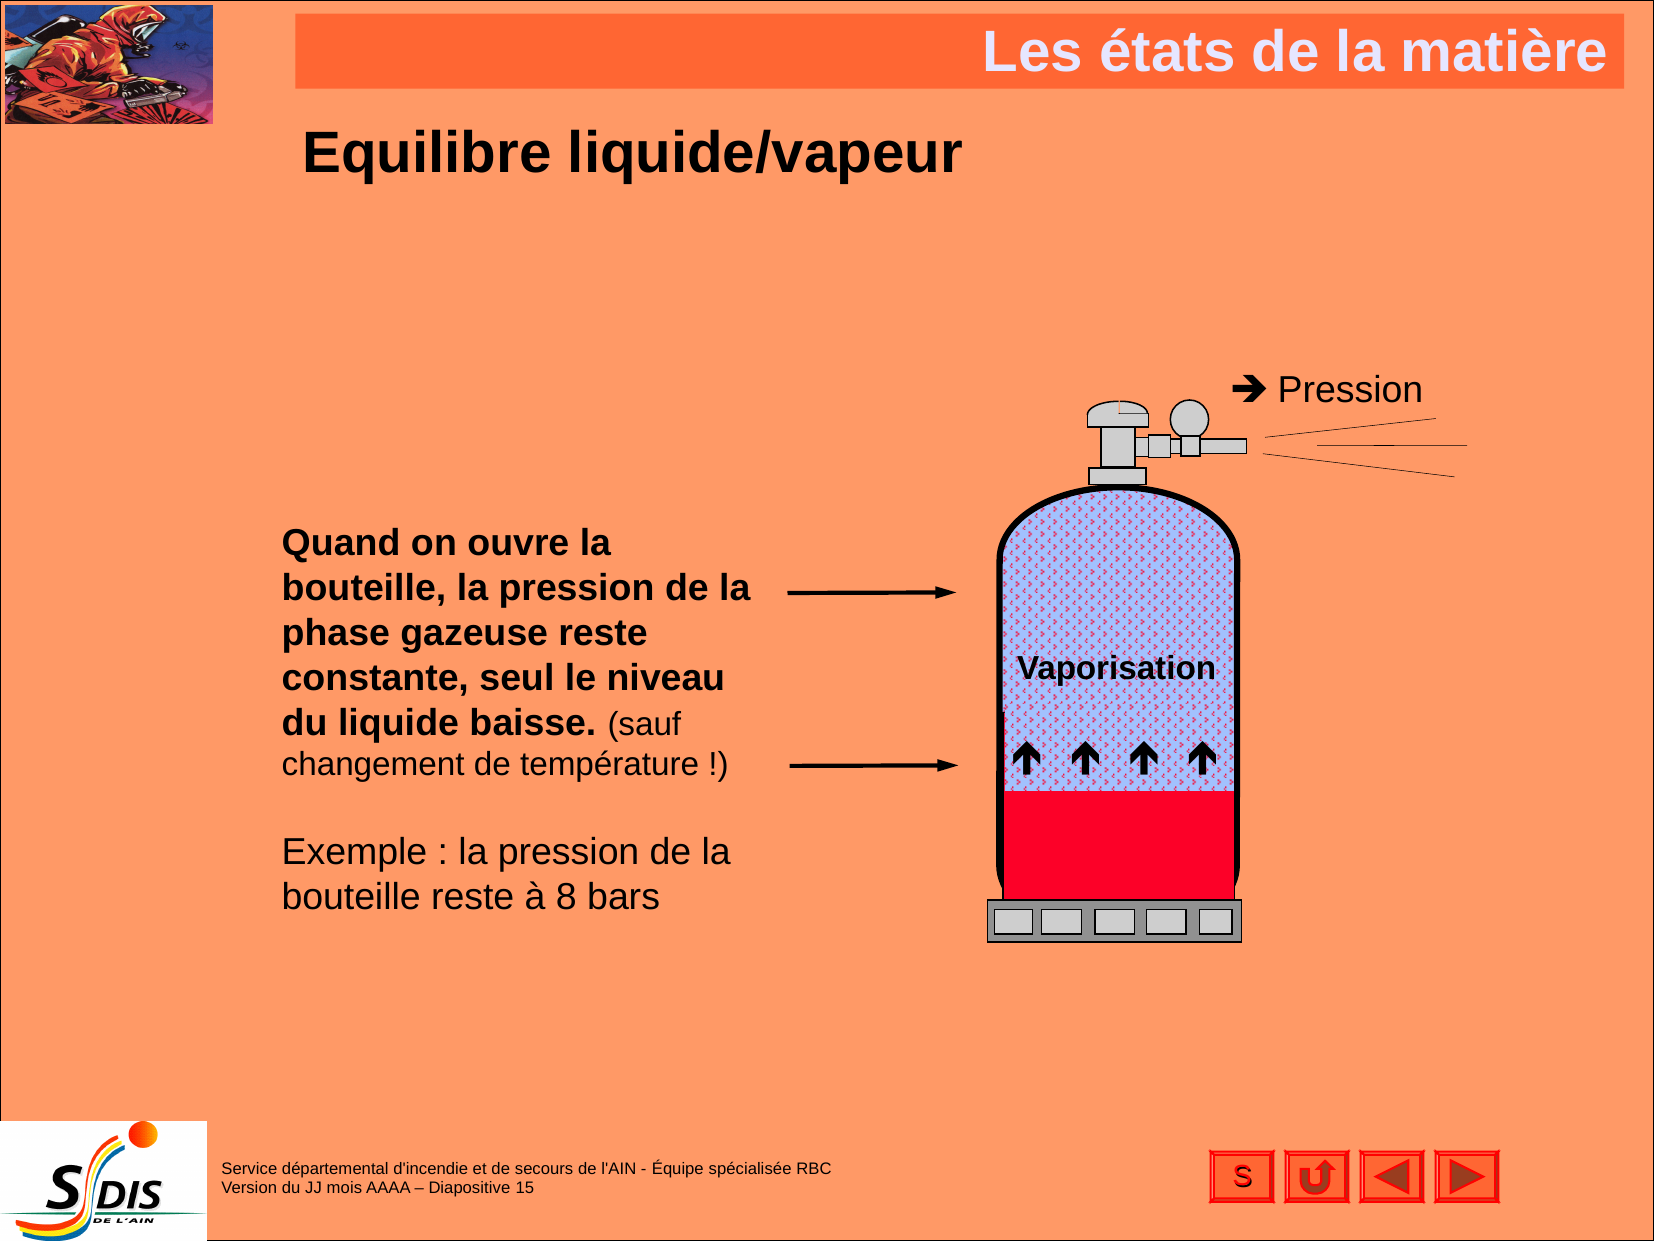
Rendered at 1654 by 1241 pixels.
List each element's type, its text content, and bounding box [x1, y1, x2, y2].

text_box Vaporisation     [987, 644, 1247, 778]
text_box [1088, 468, 1146, 485]
picture [5, 5, 213, 124]
text_box [999, 487, 1238, 644]
text_box [987, 778, 1242, 942]
text_box  Pression [1227, 362, 1432, 413]
picture [0, 1121, 207, 1241]
text_box Quand on ouvre la bouteille, la pression de la phase gazeuse reste constante, seul le niveau du liquide baisse. (sauf changement de température !) Exemple : la pression de la bouteille reste à 8 bars [279, 515, 759, 964]
text_box Les états de la matière [295, 13, 1625, 89]
text_box [1087, 399, 1247, 467]
text_box Equilibre liquide/vapeur [287, 112, 979, 193]
